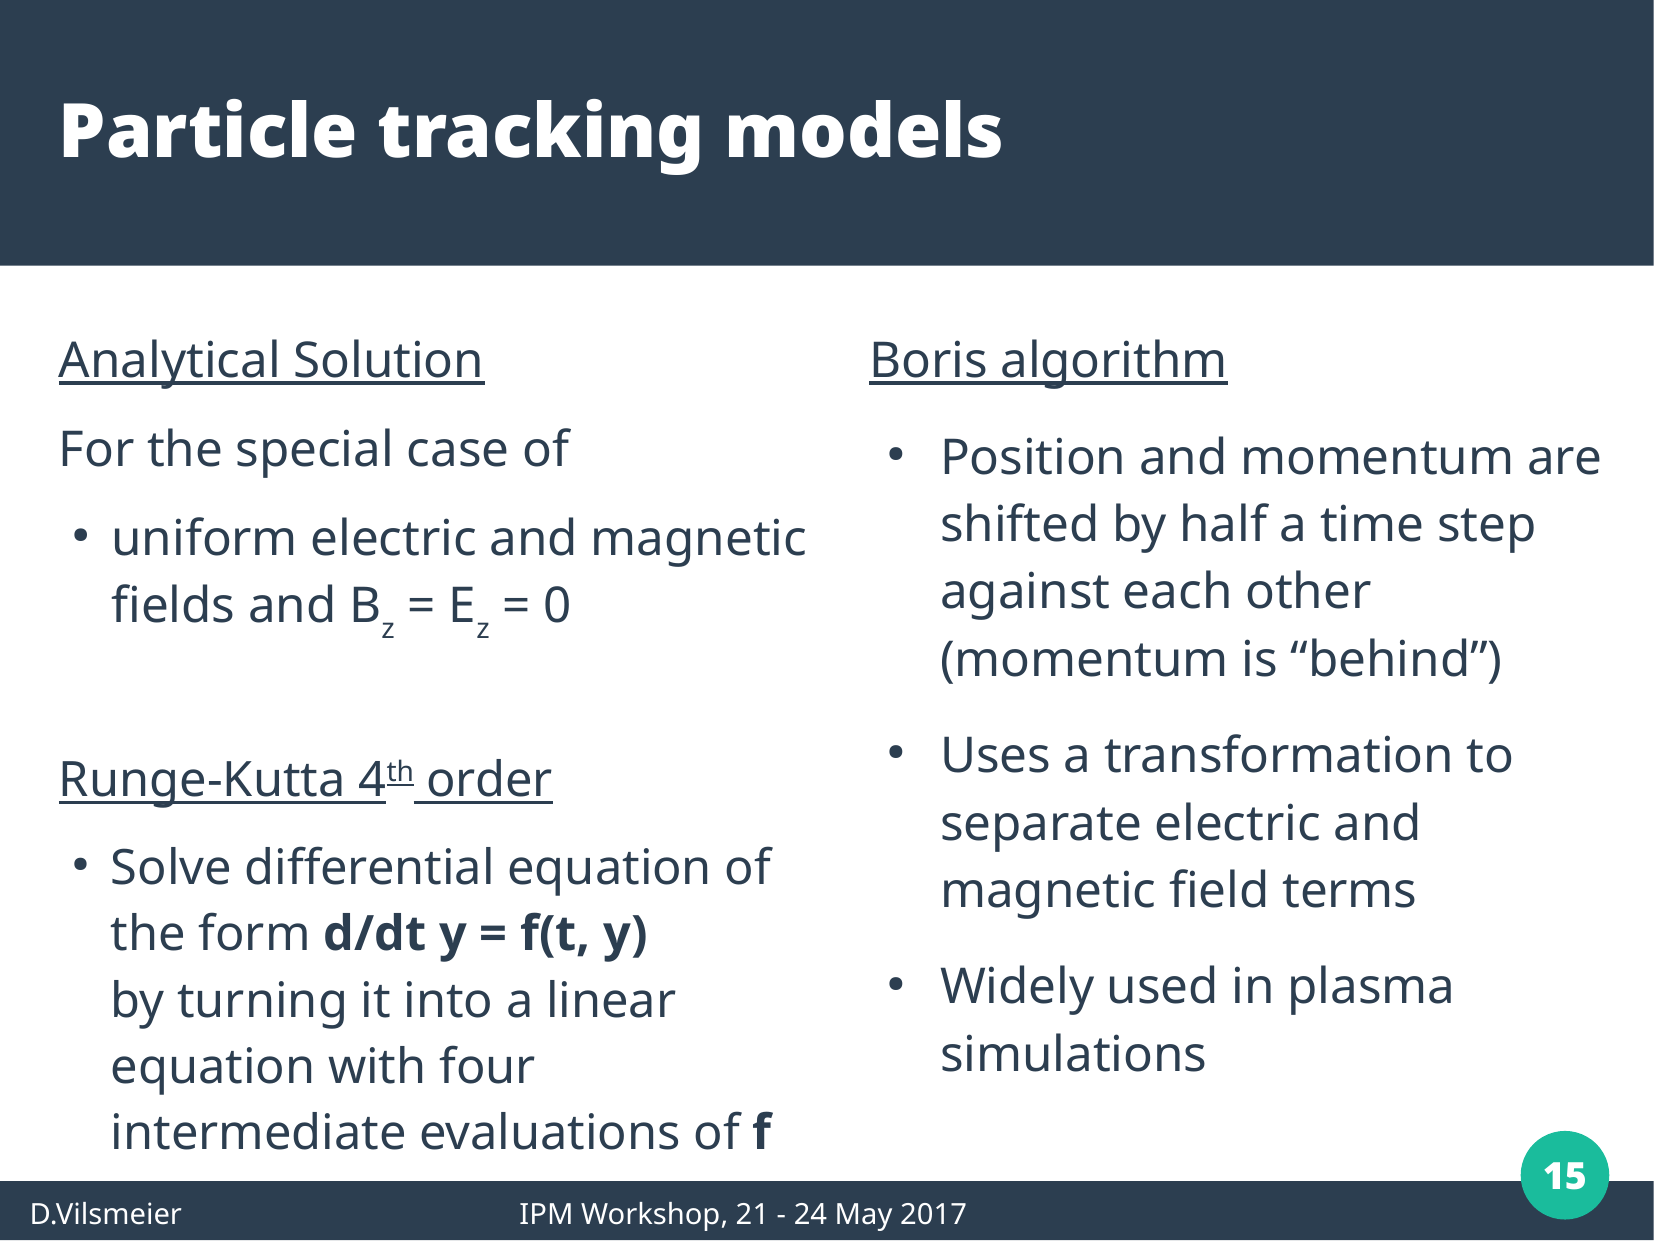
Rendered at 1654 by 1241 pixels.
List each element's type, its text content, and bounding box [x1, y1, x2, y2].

list Boris algorithm Position and momentum are shifted by half a time step against each other (momentum is “behind”) Uses a transformation to separate electric and magnetic field terms Widely used in plasma simulations [869, 324, 1619, 1152]
title Particle tracking models [59, 49, 1595, 207]
list Analytical Solution For the special case of uniform electric and magnetic fields and Bz = Ez = 0 [59, 324, 809, 720]
list Runge-Kutta 4th order Solve differential equation of the form d/dt y = f(t, y) by turning it into a linear equation with four intermediate evaluations of f [59, 744, 809, 1170]
